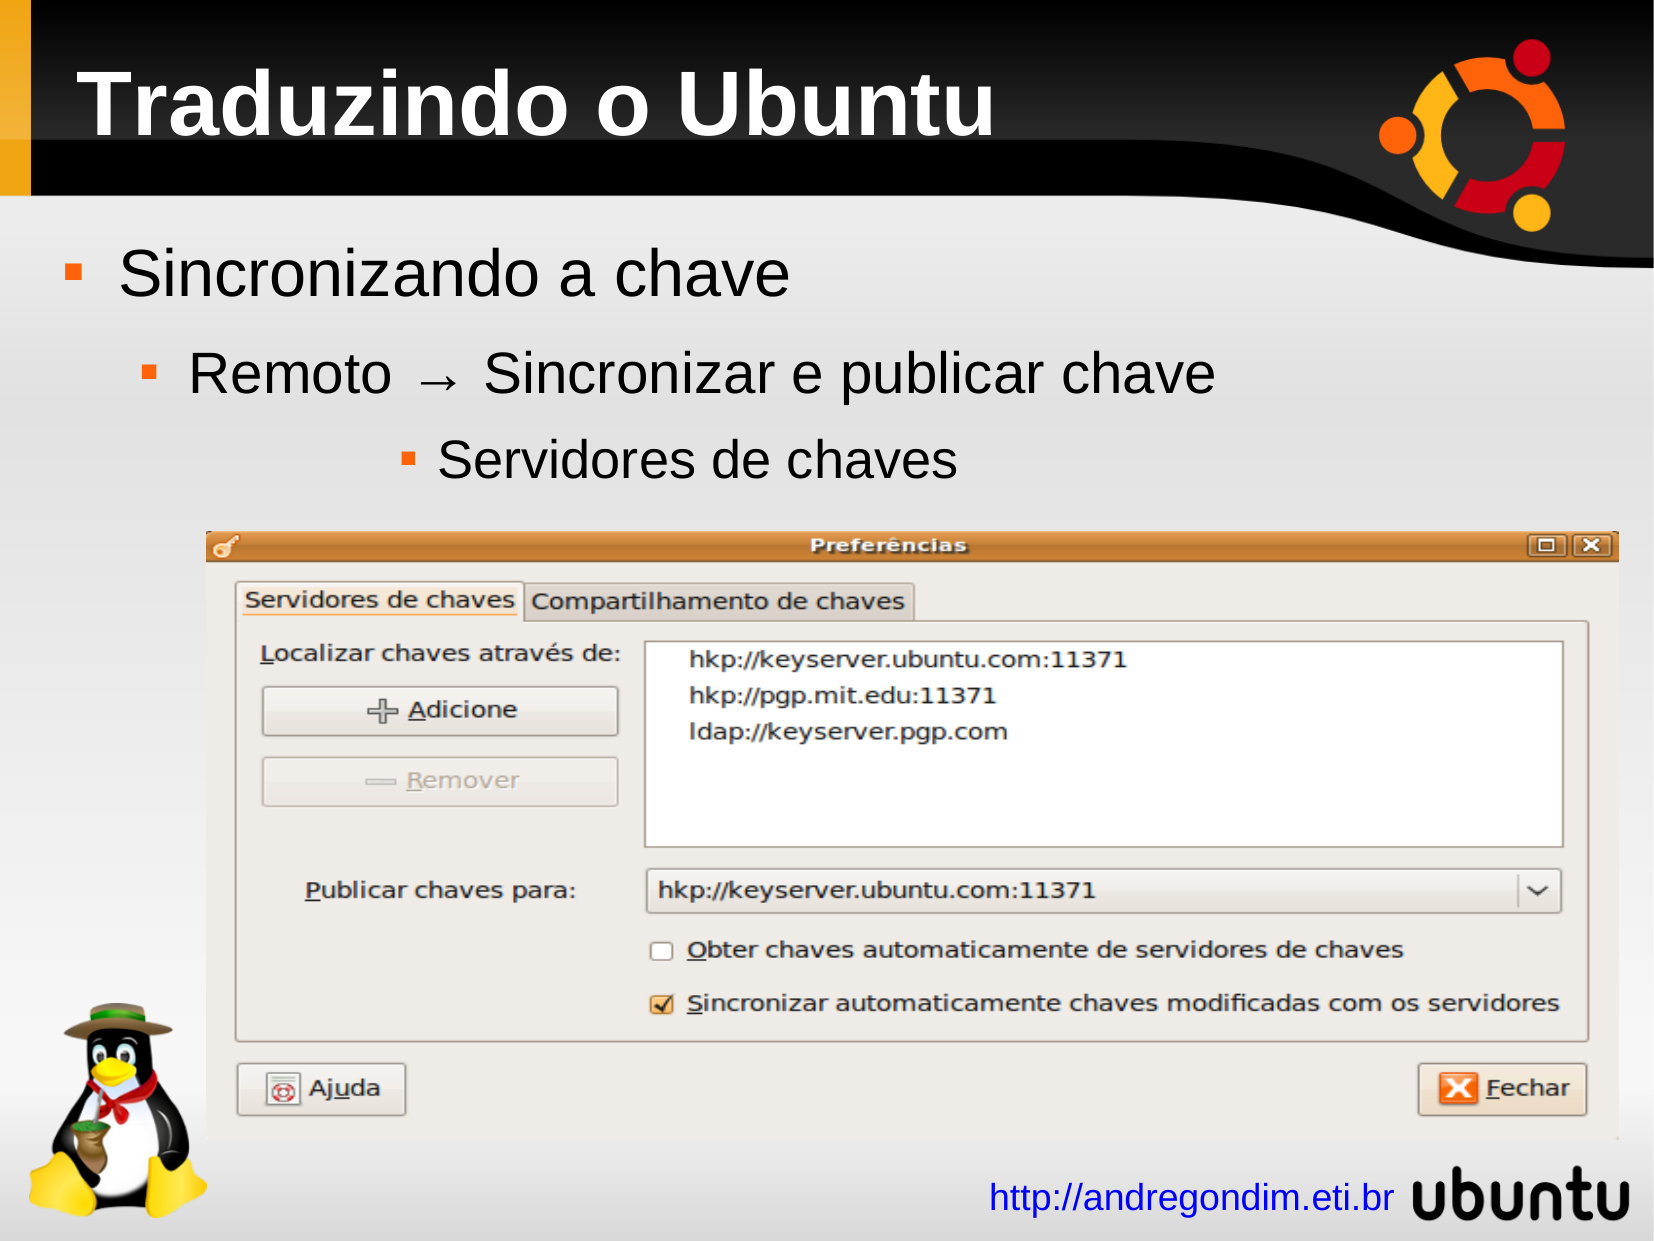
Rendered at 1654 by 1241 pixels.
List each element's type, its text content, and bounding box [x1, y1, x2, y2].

picture [0, 0, 1654, 1241]
list Sincronizando a chave Remoto → Sincronizar e publicar chave Servidores de chaves [47, 236, 1536, 490]
title Traduzindo o Ubuntu [76, 7, 1565, 200]
